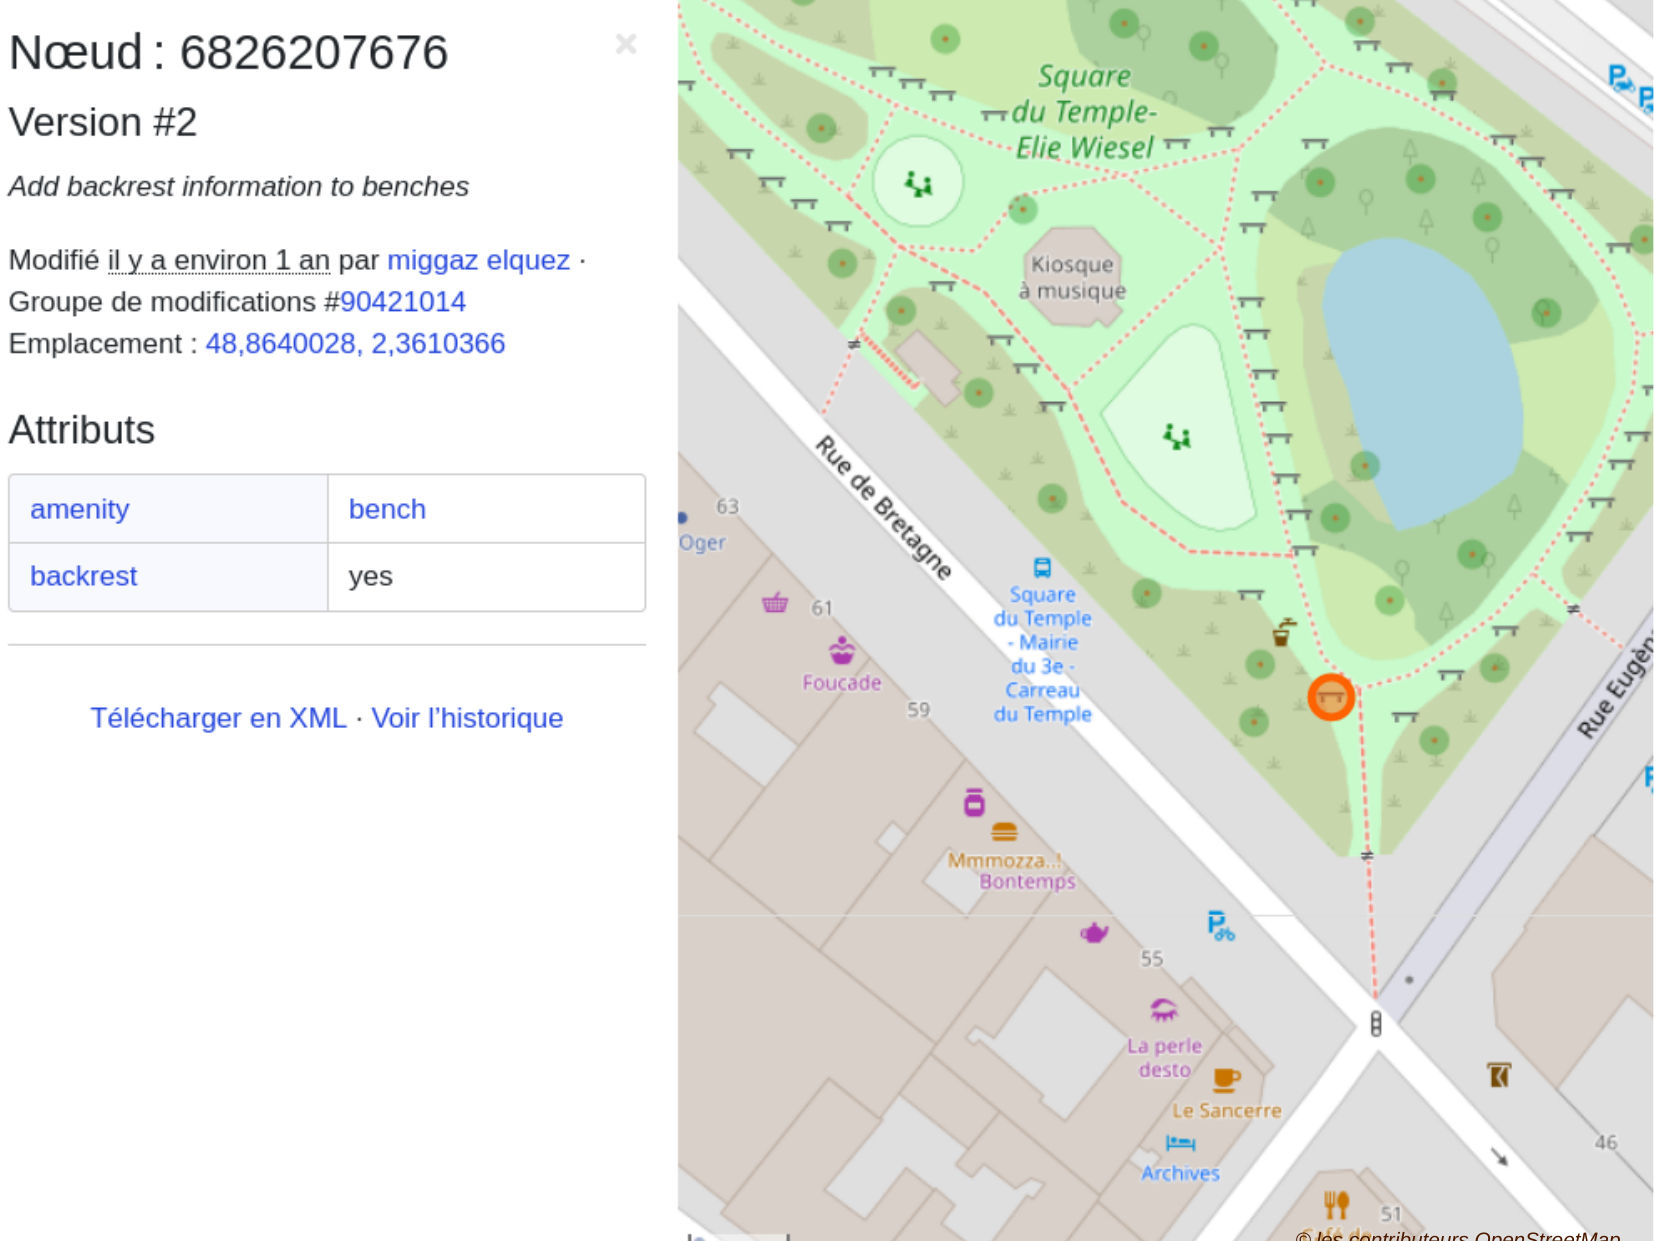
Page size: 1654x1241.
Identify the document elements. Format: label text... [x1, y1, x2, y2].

text_box © les contributeurs OpenStreetMap [1234, 1221, 1636, 1241]
picture [0, 0, 1654, 1241]
